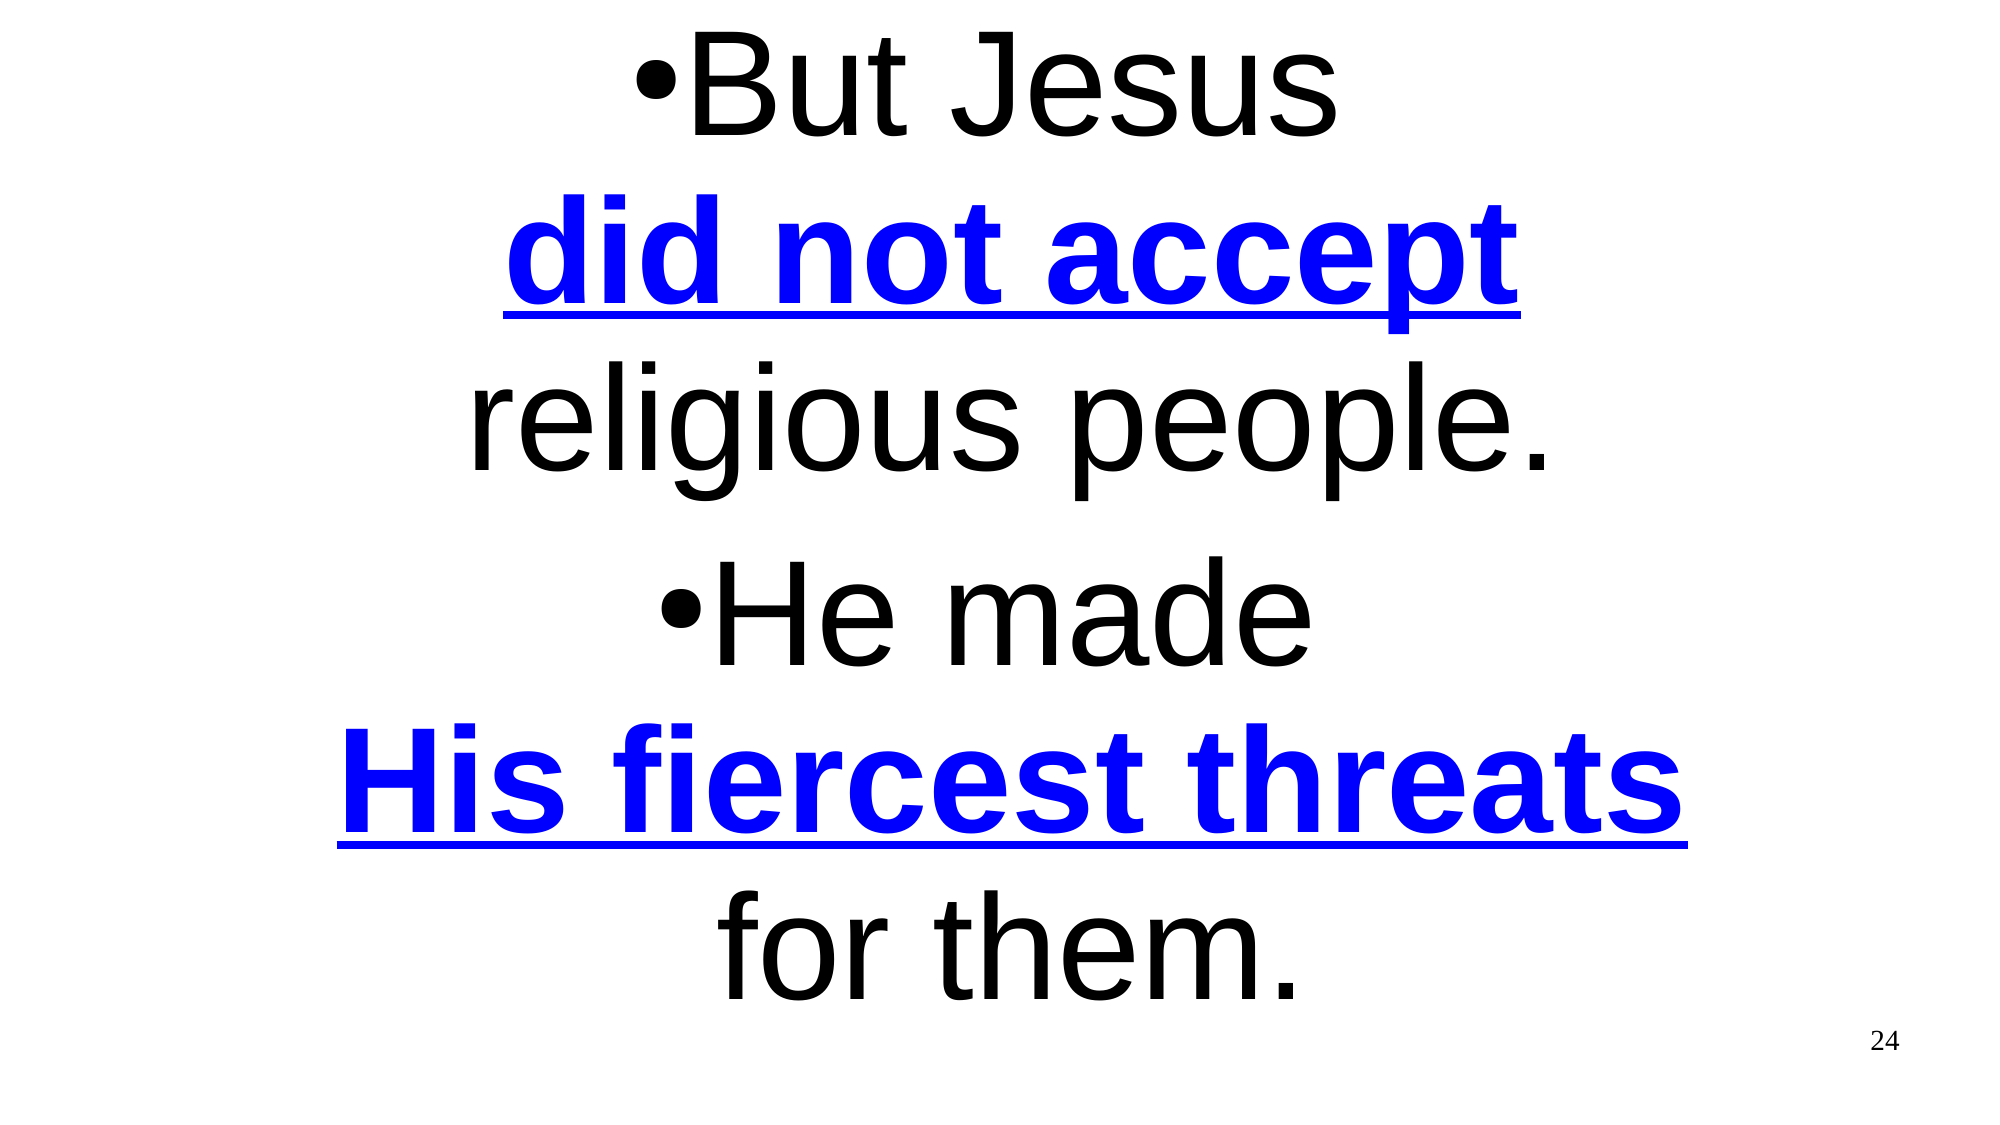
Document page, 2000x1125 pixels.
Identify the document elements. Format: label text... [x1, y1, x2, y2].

list But Jesus did not accept religious people. He made His fiercest threats for them. [0, 0, 1996, 1123]
